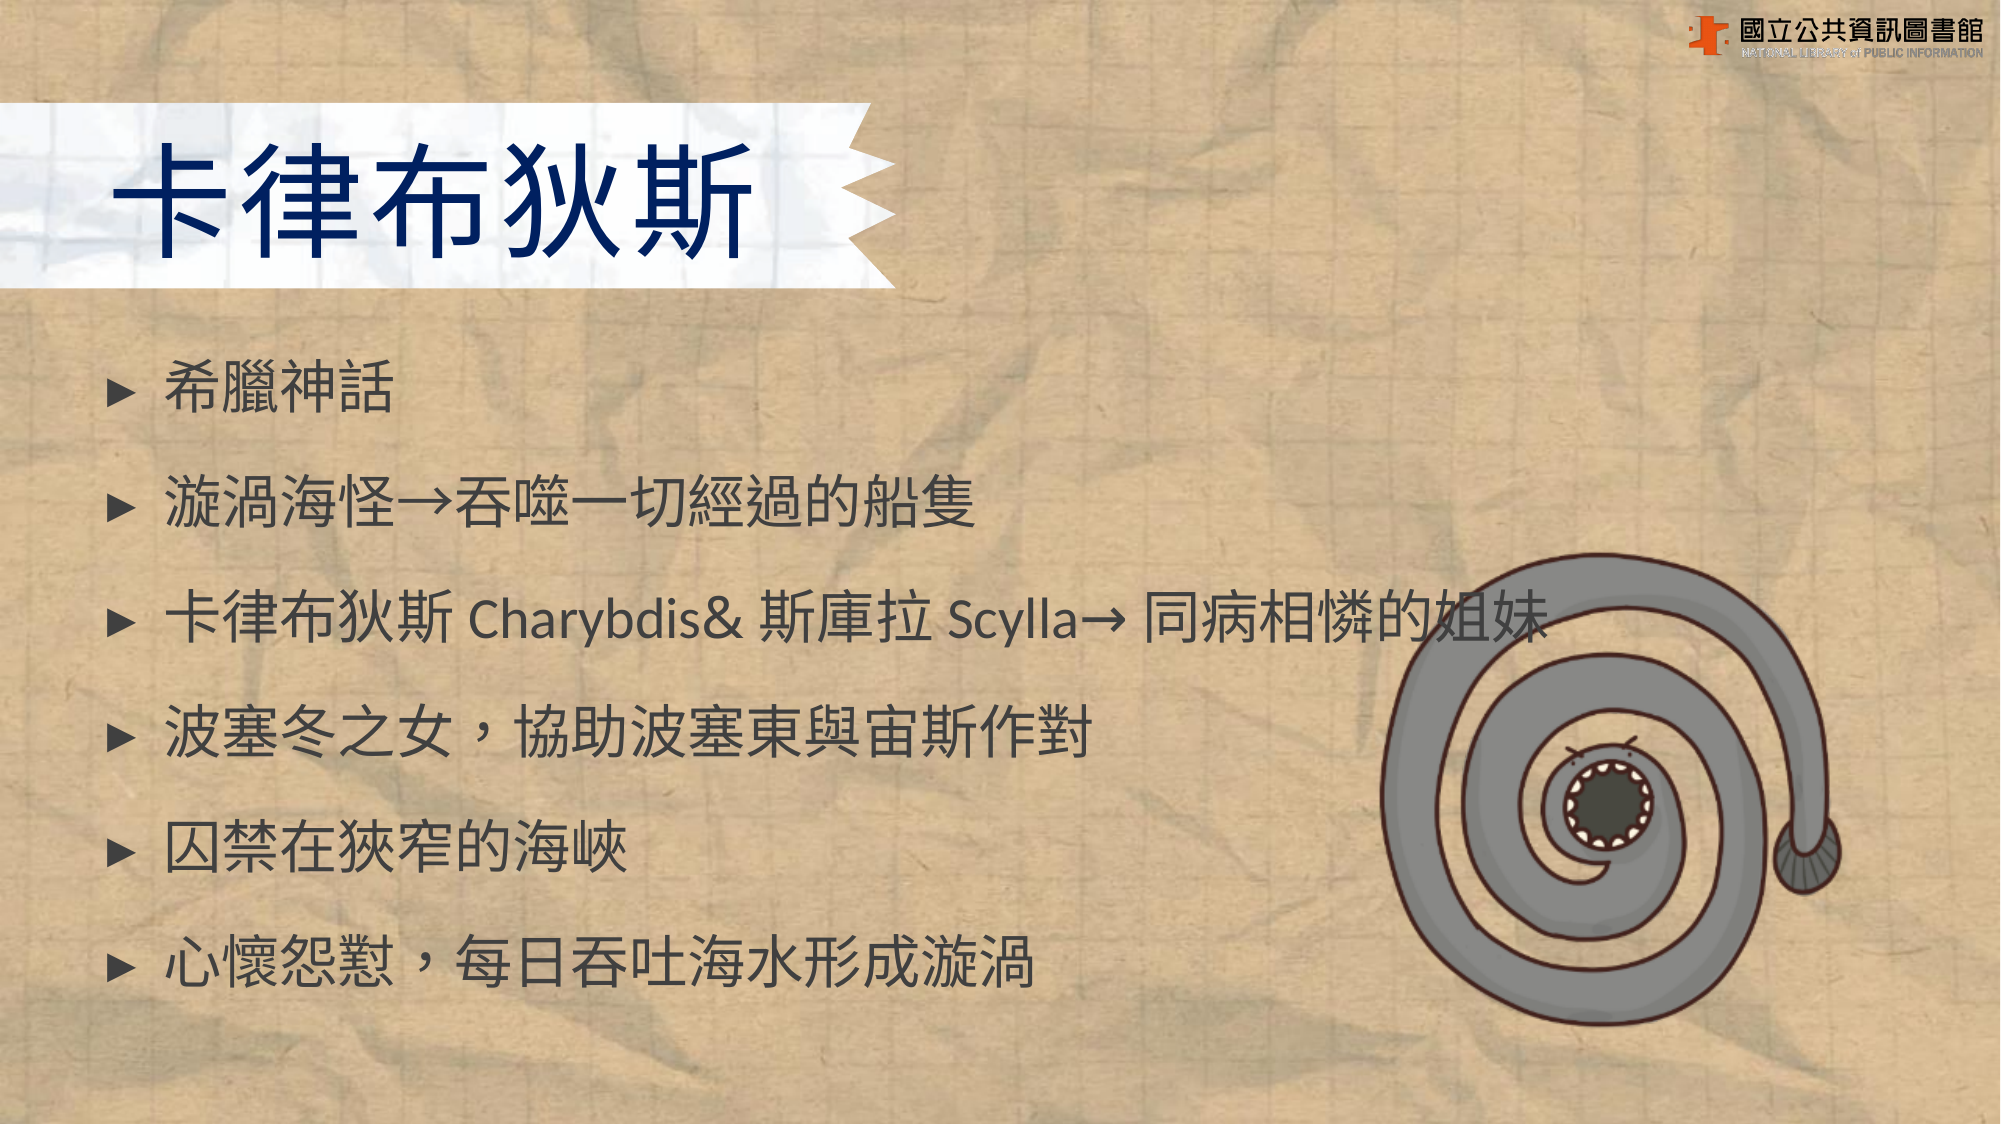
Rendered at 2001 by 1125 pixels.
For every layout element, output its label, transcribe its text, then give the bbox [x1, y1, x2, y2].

text_box ▸ 波塞冬之女，協助波塞東與宙斯作對 [92, 687, 1166, 774]
picture [1199, 428, 1939, 1125]
text_box 卡律布狄斯 [92, 115, 816, 283]
text_box ▸ 希臘神話 [92, 343, 1539, 429]
text_box ▸ 漩渦海怪→吞噬一切經過的船隻 [92, 458, 1539, 544]
text_box ▸ 心懷怨懟，每日吞吐海水形成漩渦 [92, 917, 1097, 1004]
text_box ▸ 囚禁在狹窄的海峽 [92, 802, 687, 889]
text_box ▸ 卡律布狄斯Charybdis&斯庫拉Scylla→同病相憐的姐妹 [92, 572, 1897, 659]
picture [0, 23, 995, 350]
